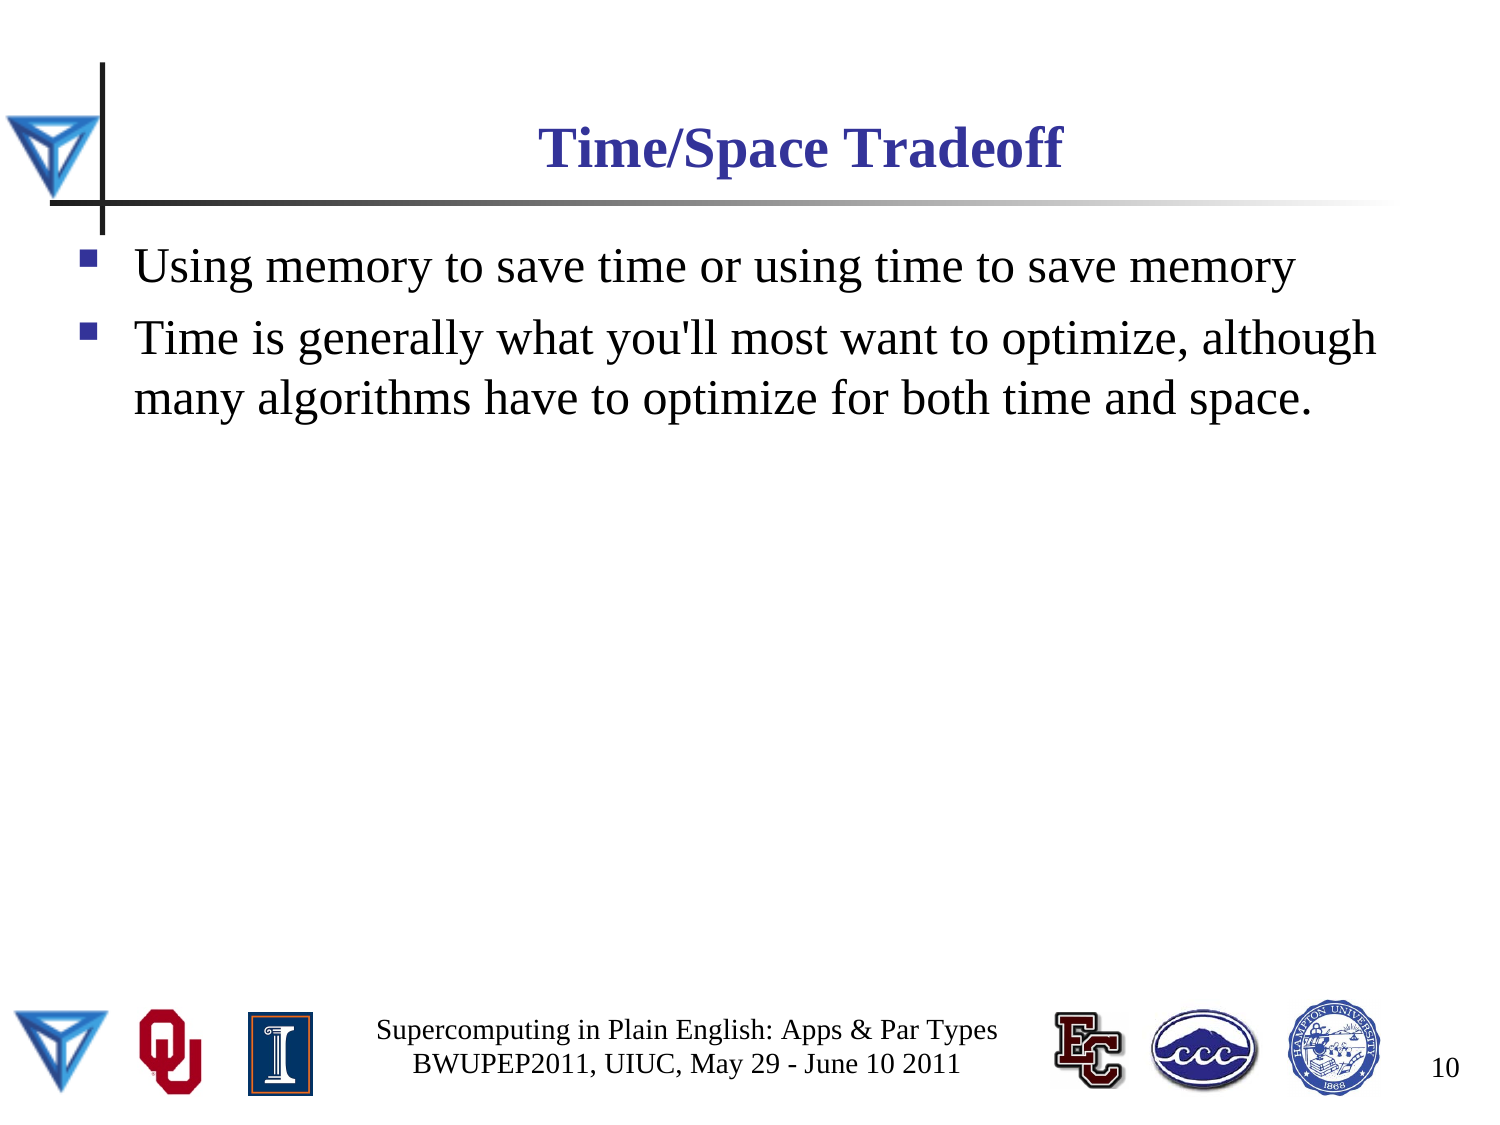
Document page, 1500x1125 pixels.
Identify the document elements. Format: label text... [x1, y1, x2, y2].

picture [137, 1007, 203, 1097]
picture [1050, 1012, 1129, 1089]
picture [248, 1012, 313, 1096]
title Time/Space Tradeoff [162, 74, 1441, 187]
picture [0, 112, 99, 203]
picture [8, 1007, 113, 1097]
picture [1287, 999, 1381, 1097]
text_box <number> [1400, 1024, 1476, 1091]
list Using memory to save time or using time to save memory Time is generally what you'll most want to optimize, although many algorithms have to optimize for both time and space. [62, 224, 1438, 988]
text_box Supercomputing in Plain English: Apps & Par Types BWUPEP2011, UIUC, May 29 - June 10 2011 [324, 1012, 1051, 1088]
picture [1142, 999, 1263, 1097]
